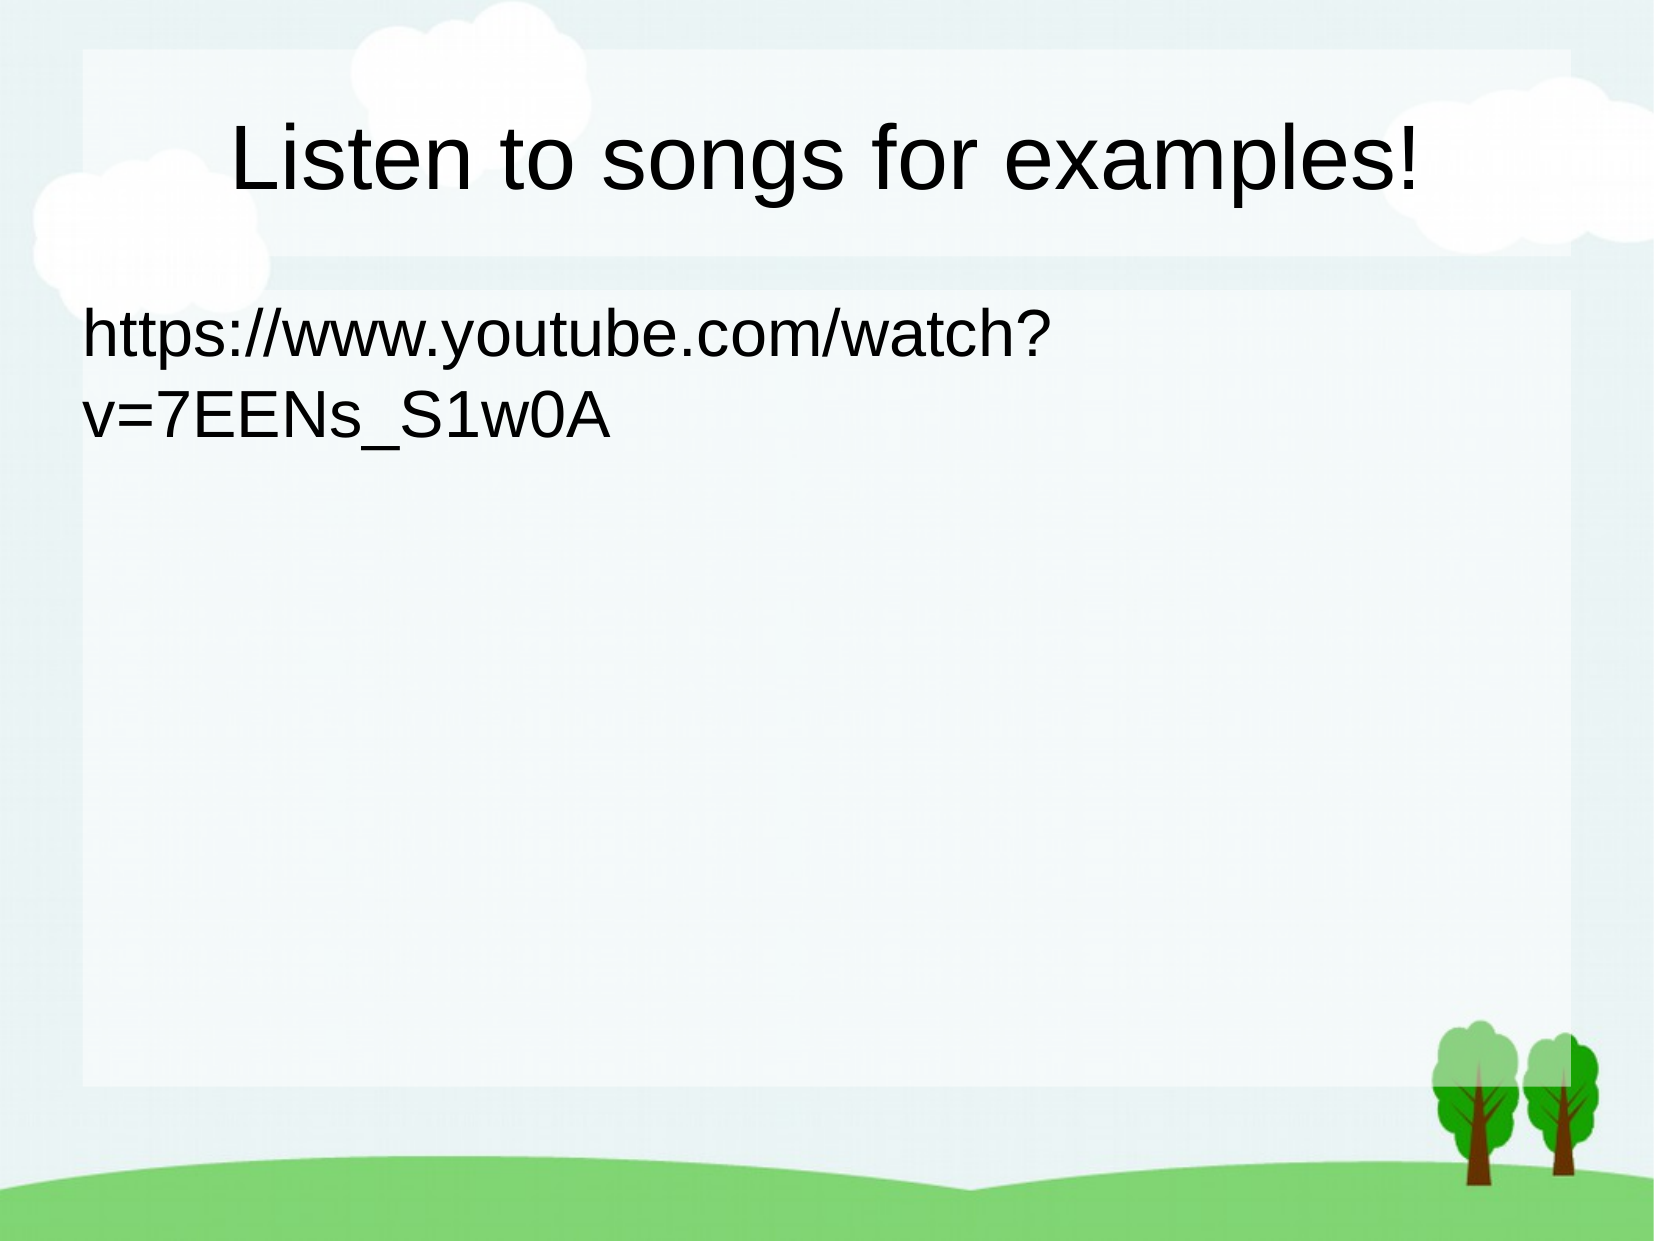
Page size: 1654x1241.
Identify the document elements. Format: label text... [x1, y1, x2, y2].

title Listen to songs for examples! [82, 49, 1571, 257]
list https://www.youtube.com/watch?v=7EENs_S1w0A [82, 290, 1571, 1087]
